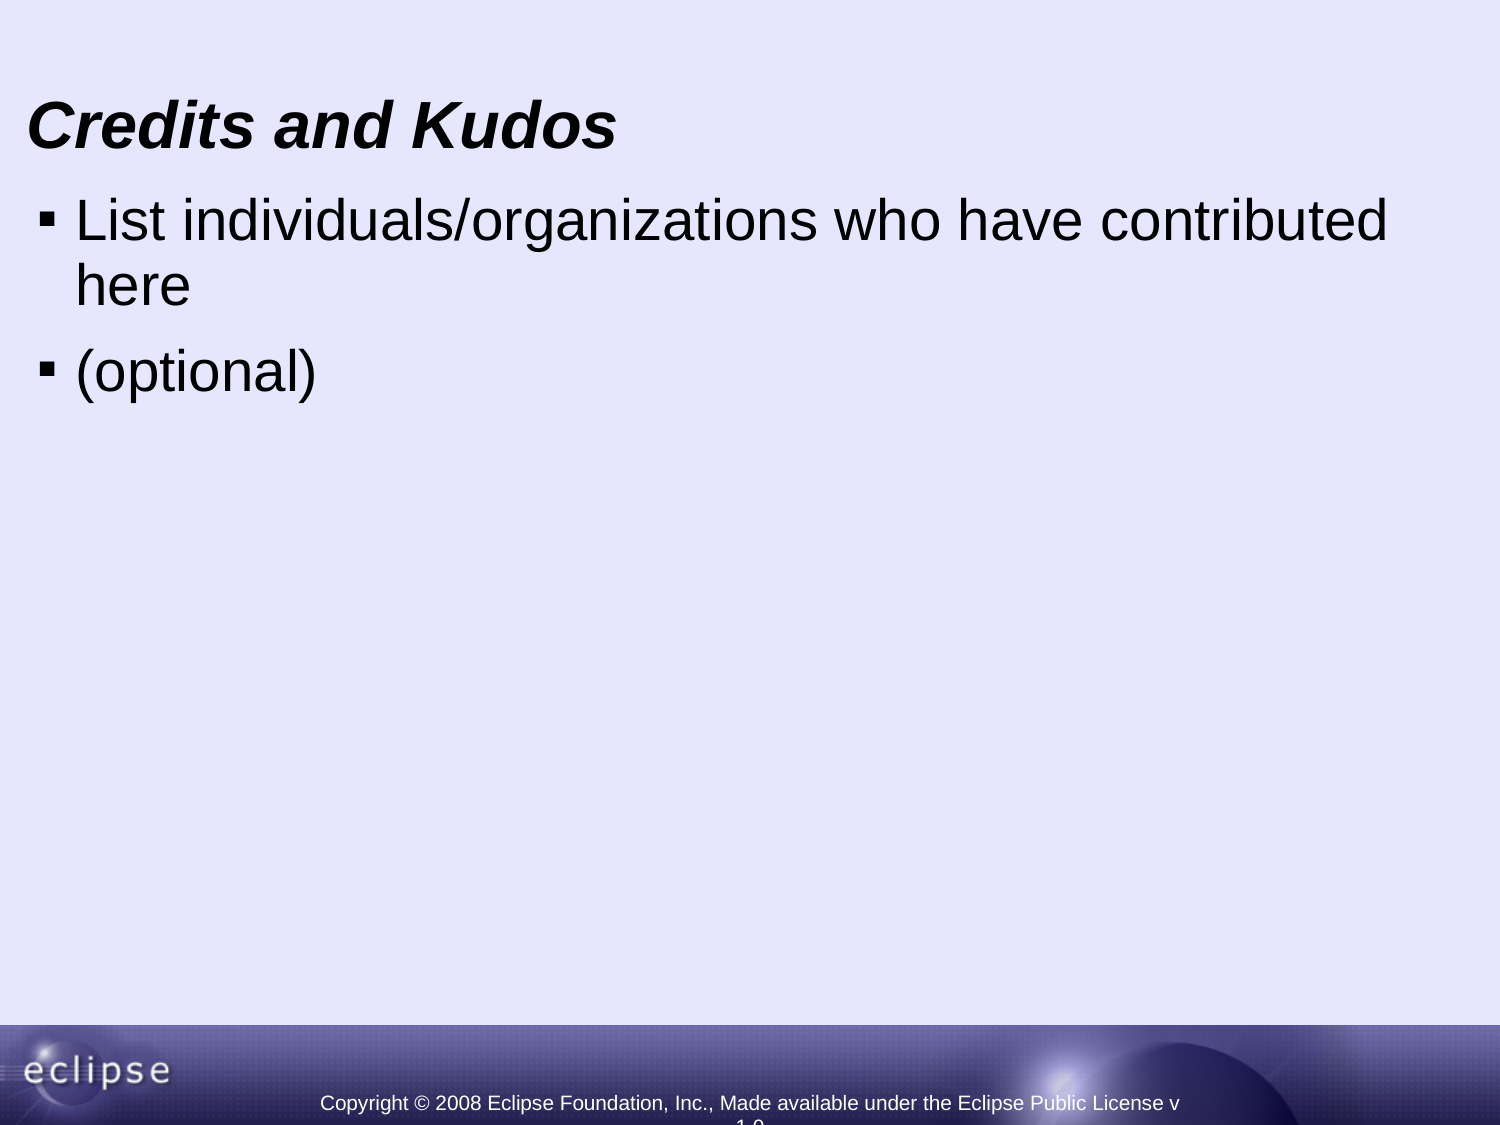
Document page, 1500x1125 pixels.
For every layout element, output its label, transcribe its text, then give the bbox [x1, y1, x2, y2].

title Credits and Kudos [26, 84, 1474, 172]
list List individuals/organizations who have contributed here (optional) [37, 187, 1463, 1021]
picture [0, 1025, 1500, 1125]
